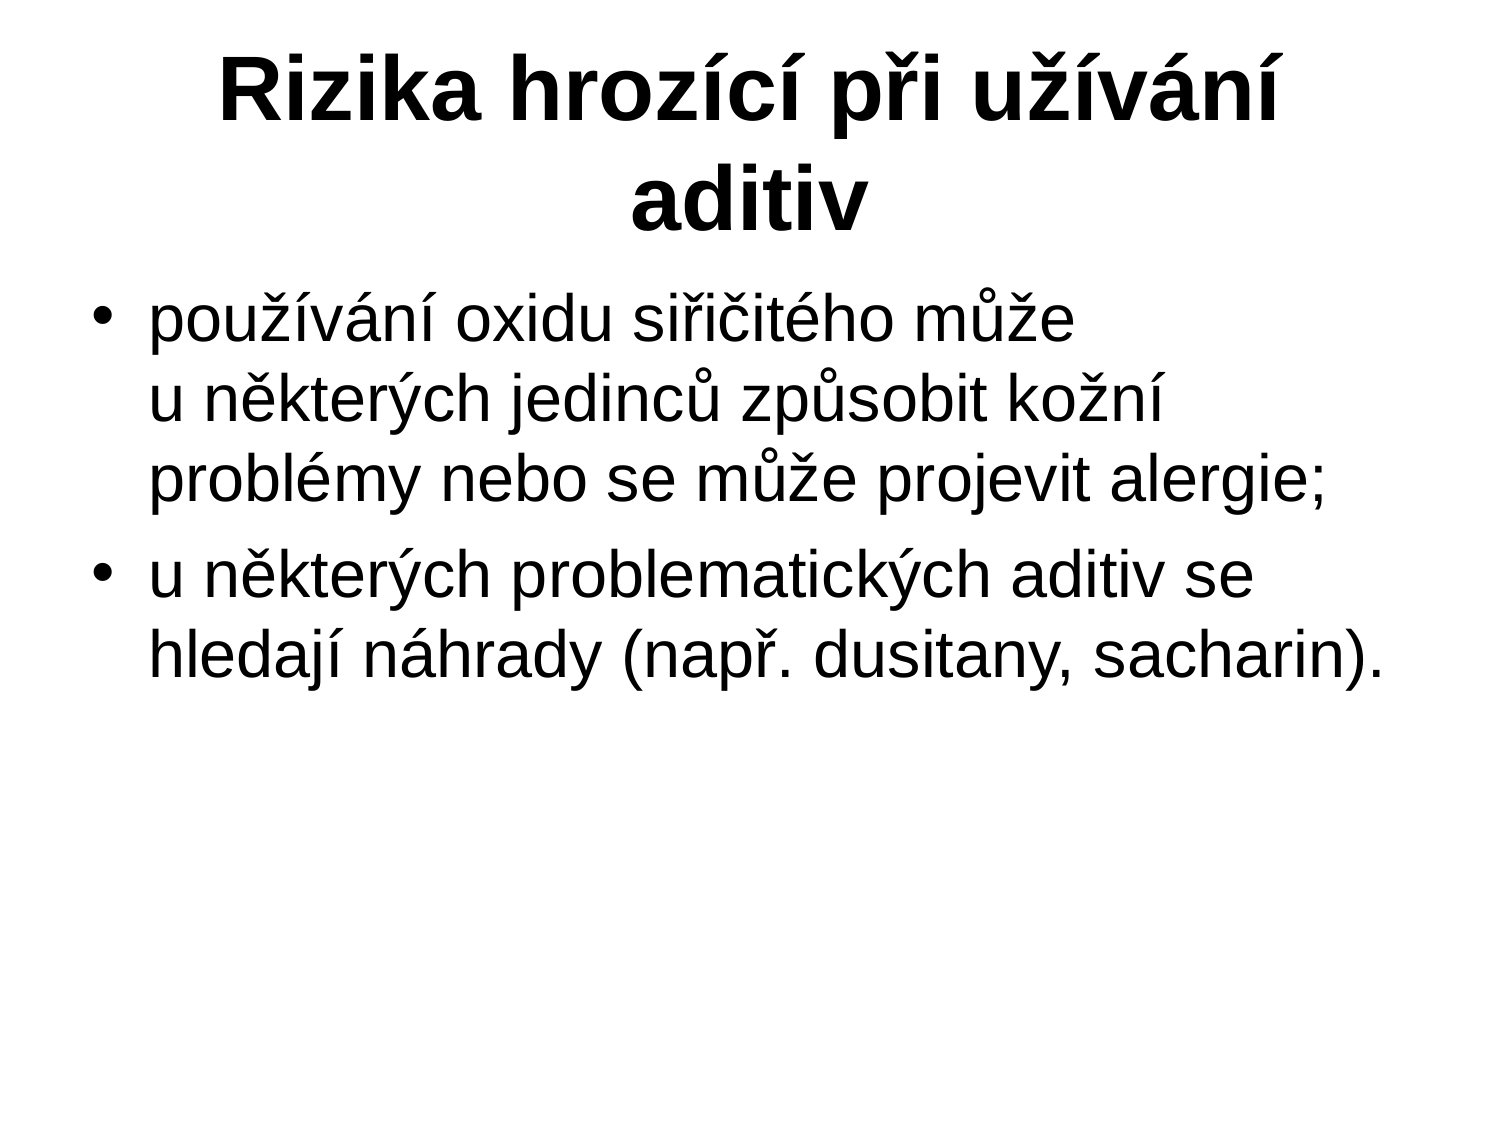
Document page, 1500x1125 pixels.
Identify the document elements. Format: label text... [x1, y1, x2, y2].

title Rizika hrozící při užívání aditiv [75, 21, 1426, 257]
list používání oxidu siřičitého může u některých jedinců způsobit kožní problémy nebo se může projevit alergie; u některých problematických aditiv se hledají náhrady (např. dusitany, sacharin). [76, 267, 1427, 1010]
